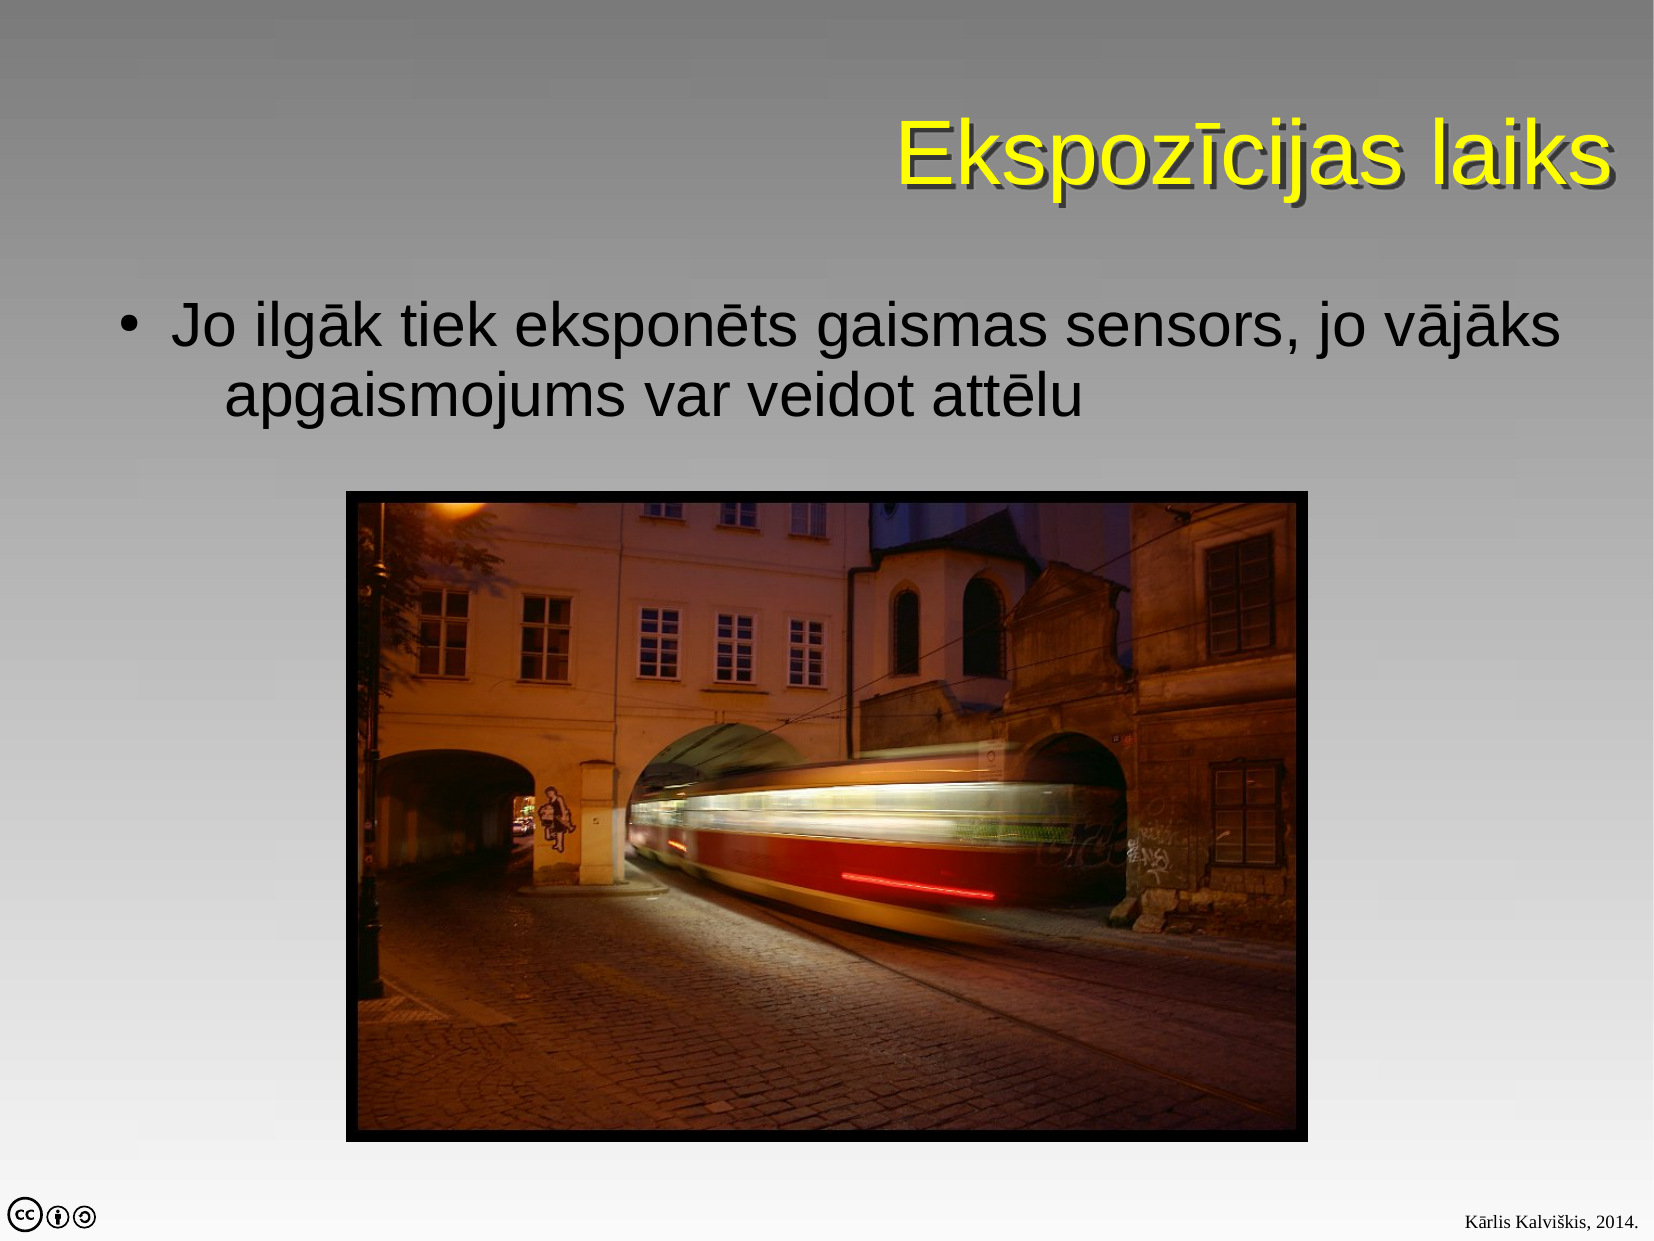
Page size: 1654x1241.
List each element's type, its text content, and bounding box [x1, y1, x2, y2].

list Jo ilgāk tiek eksponēts gaismas sensors, jo vājāks apgaismojums var veidot attēlu [82, 290, 1571, 1094]
picture [0, 0, 1654, 1241]
title Ekspozīcijas laiks [42, 49, 1615, 257]
